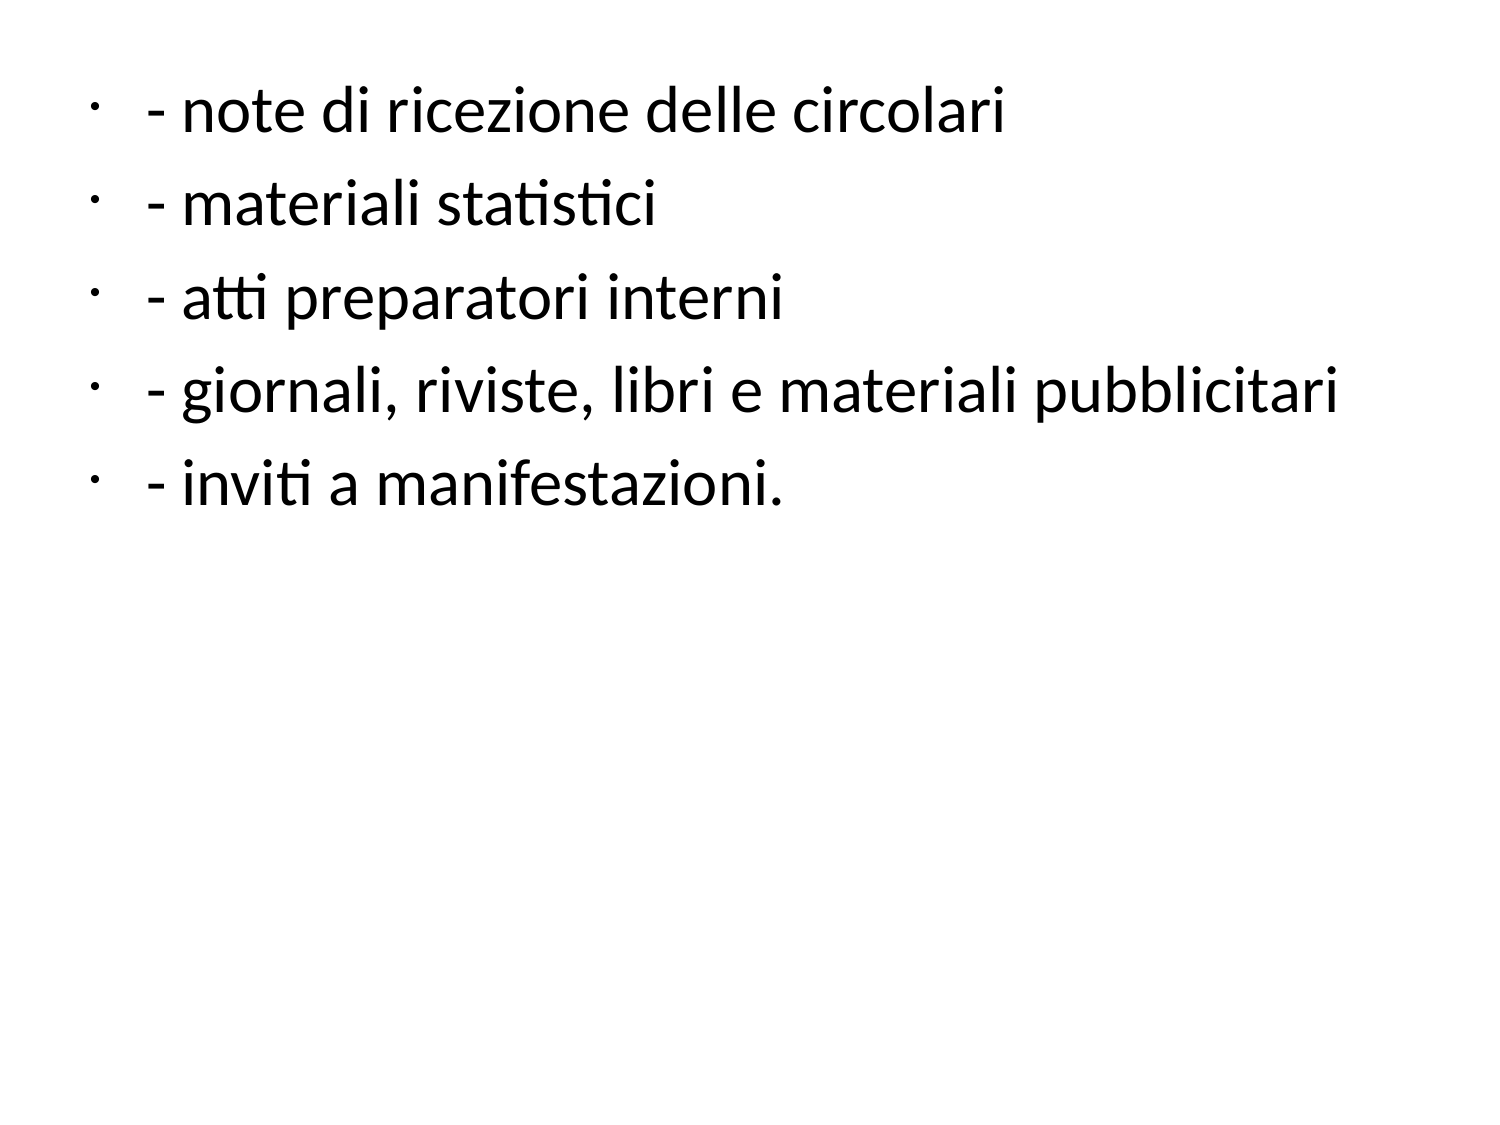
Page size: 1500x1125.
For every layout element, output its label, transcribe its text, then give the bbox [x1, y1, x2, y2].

list - note di ricezione delle circolari - materiali statistici - atti preparatori interni - giornali, riviste, libri e materiali pubblicitari - inviti a manifestazioni. [75, 58, 1425, 1005]
